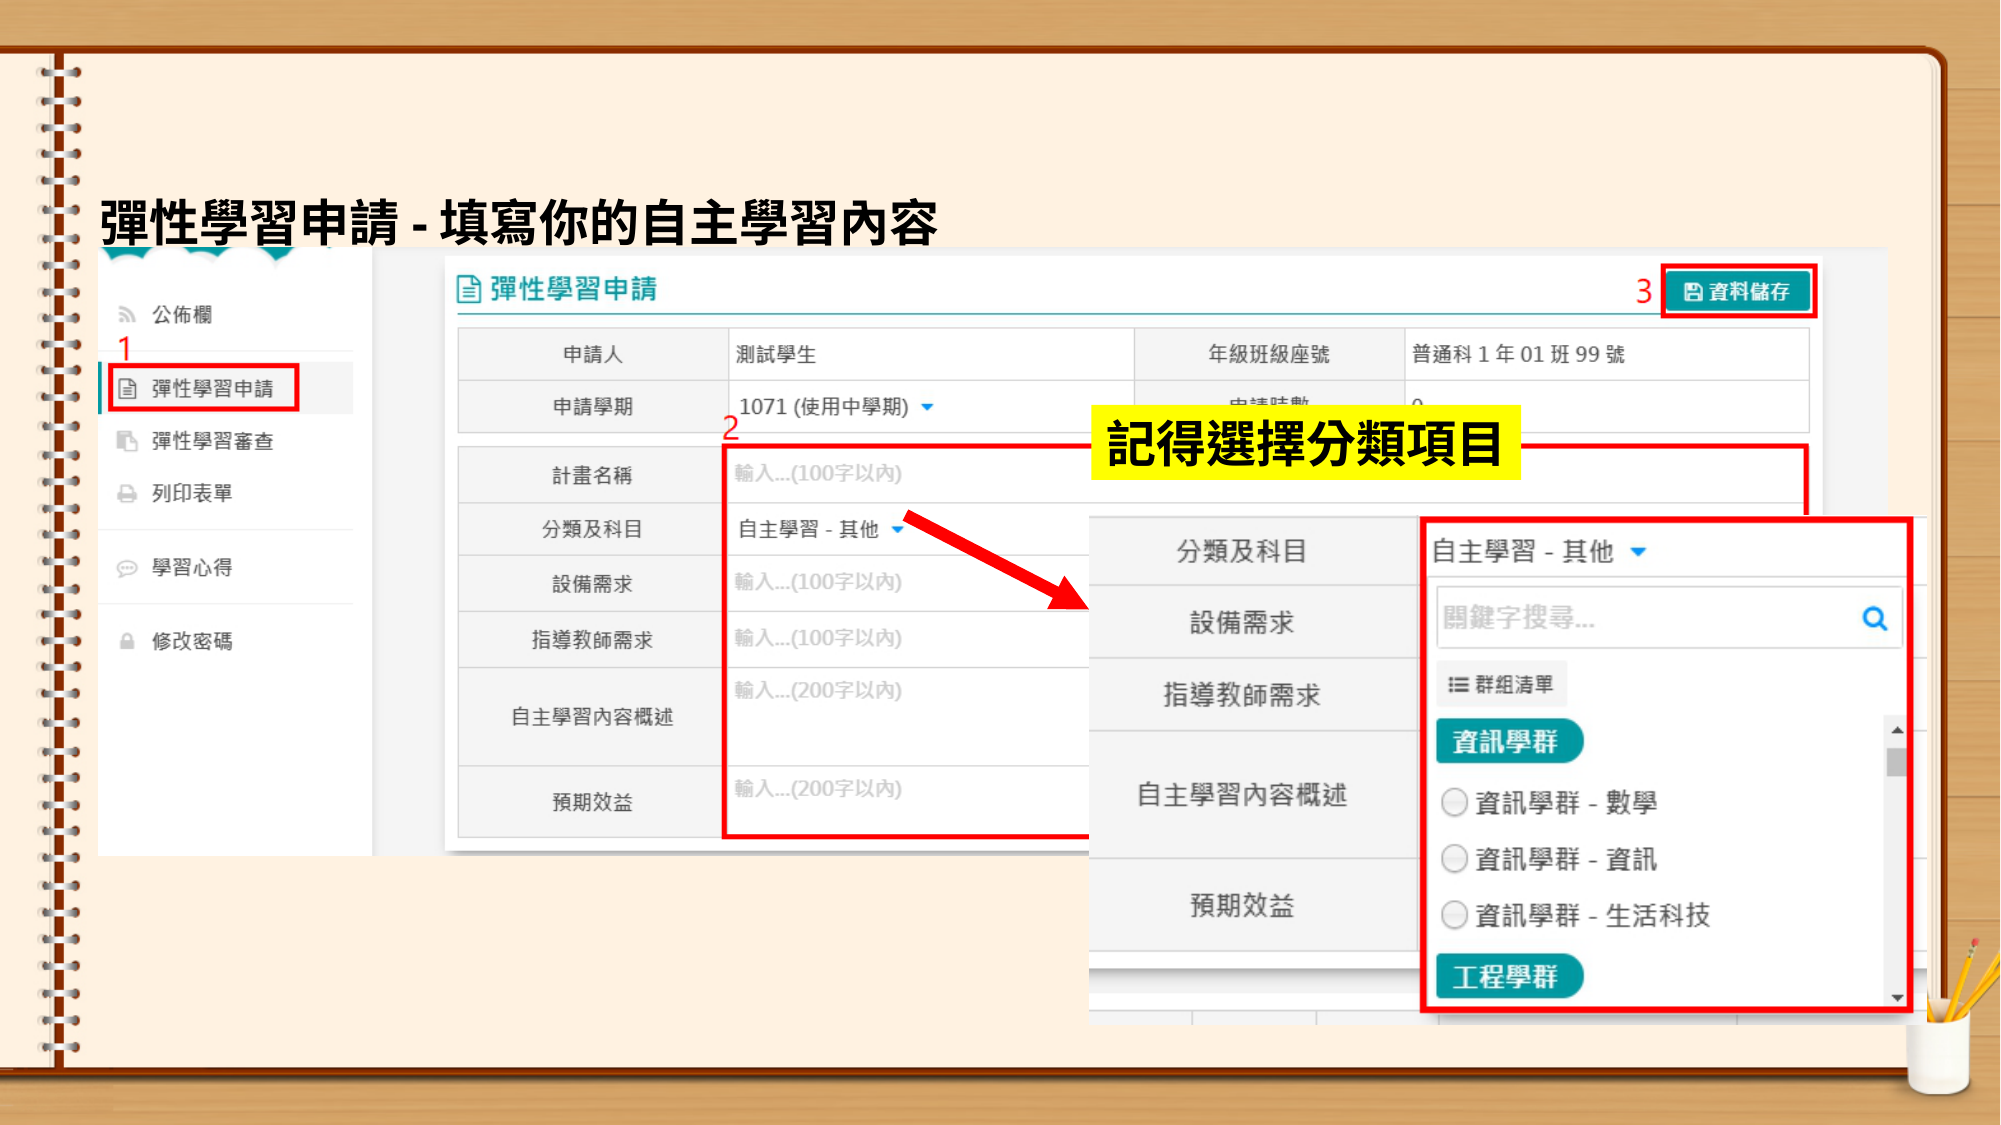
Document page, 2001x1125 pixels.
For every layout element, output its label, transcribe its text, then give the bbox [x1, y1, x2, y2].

picture [0, 0, 2001, 1125]
text_box 彈性學習申請-填寫你的自主學習內容 [0, 184, 1251, 260]
text_box 記得選擇分類項目 [1091, 404, 1522, 480]
